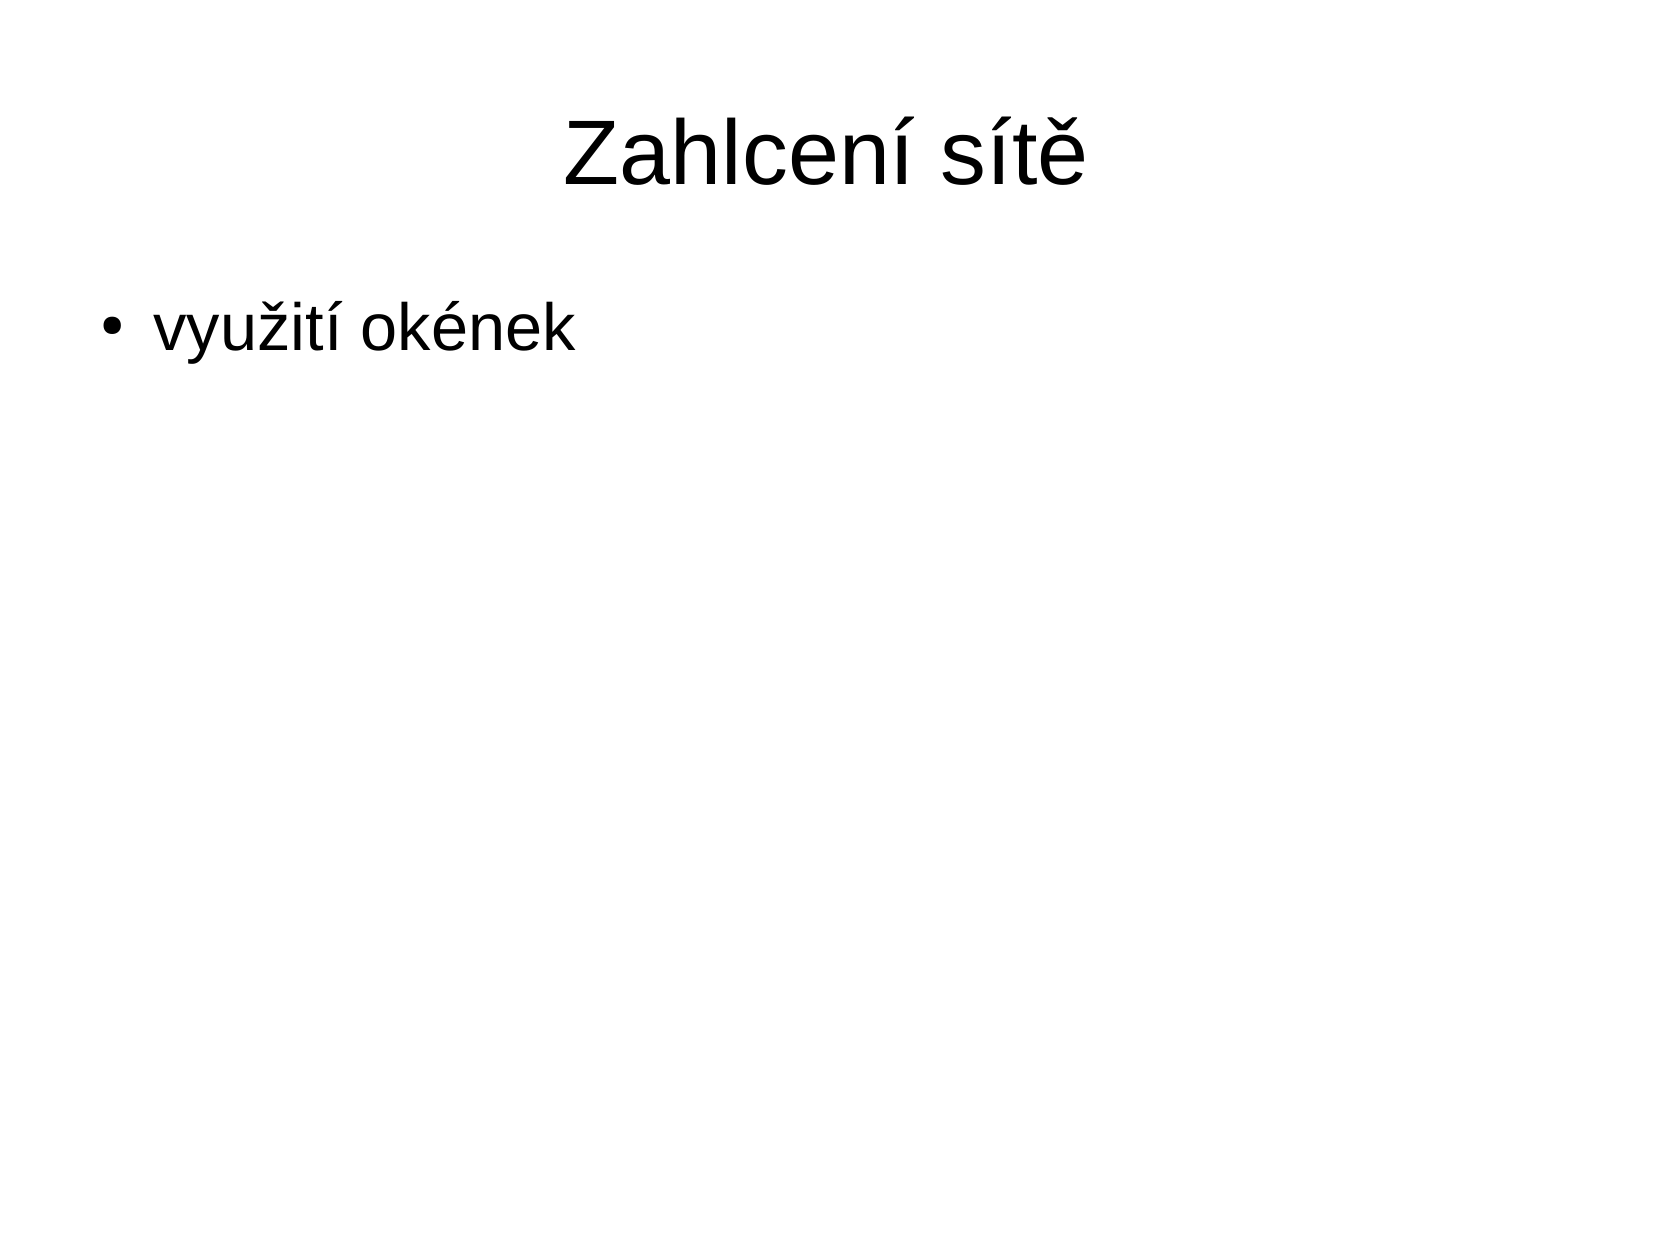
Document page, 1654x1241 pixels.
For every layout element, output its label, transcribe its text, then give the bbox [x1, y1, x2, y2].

title Zahlcení sítě [82, 49, 1571, 257]
list využití okének [82, 290, 1571, 1010]
